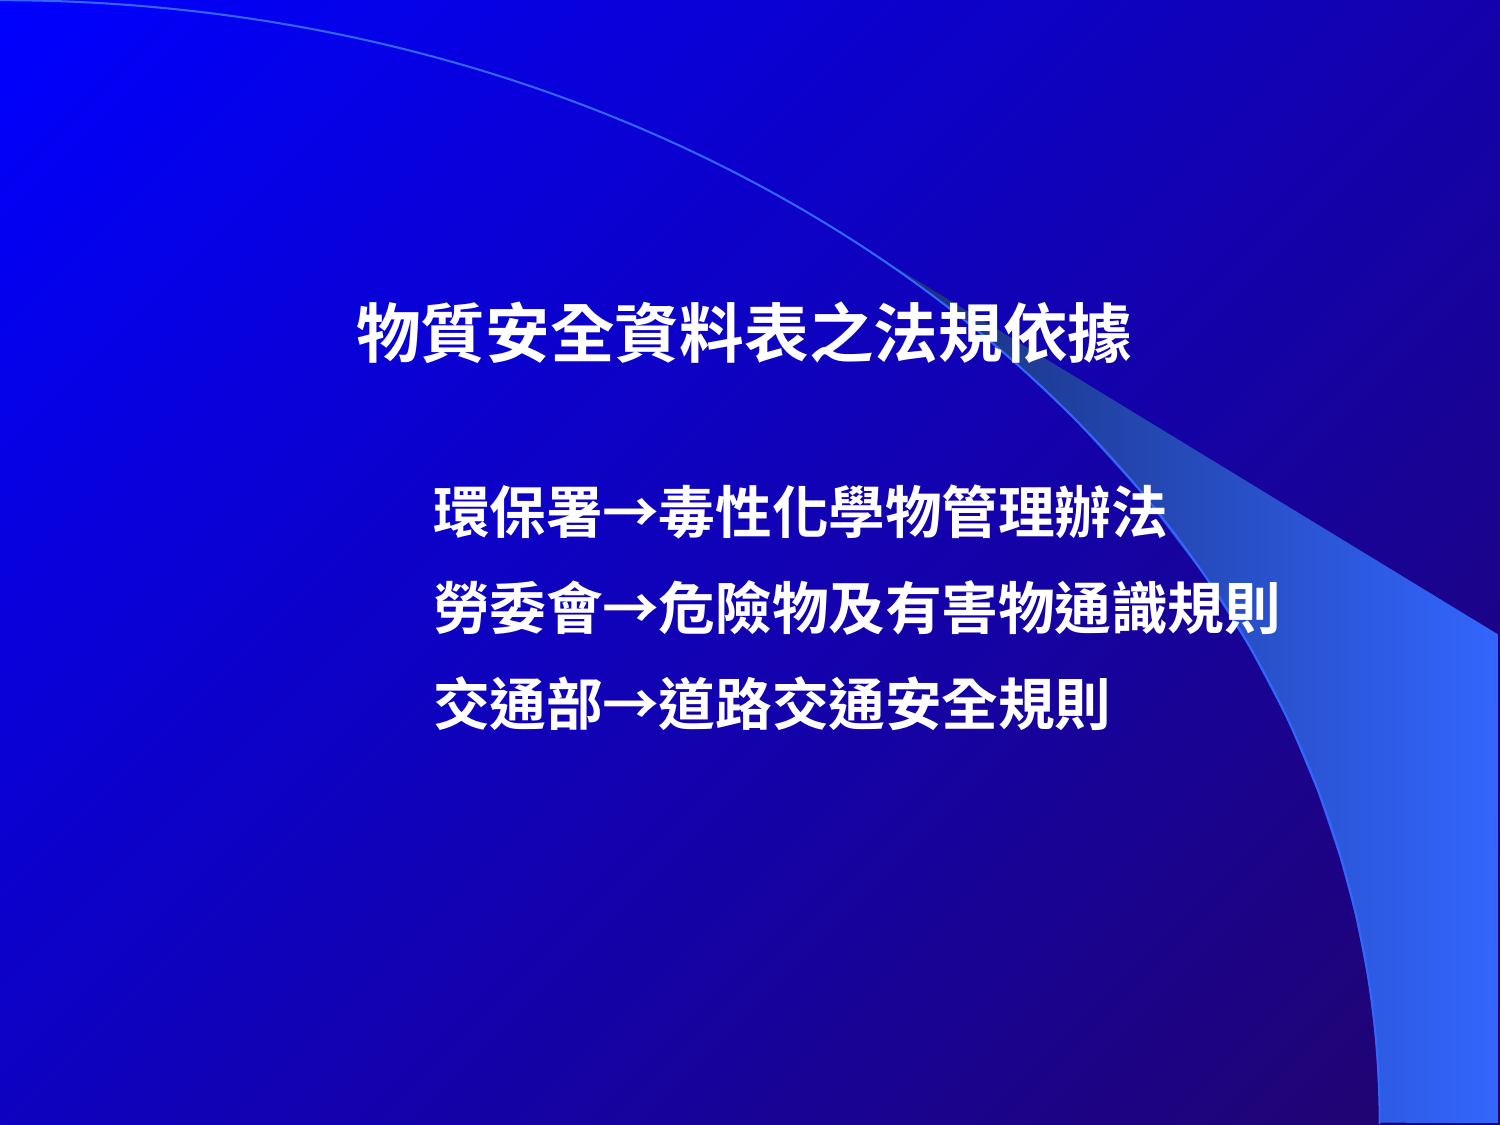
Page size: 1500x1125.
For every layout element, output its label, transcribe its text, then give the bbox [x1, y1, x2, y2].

list 物質安全資料表之法規依據 環保署→毒性化學物管理辦法 勞委會→危險物及有害物通識規則 交通部→道路交通安全規則 [150, 275, 1426, 751]
